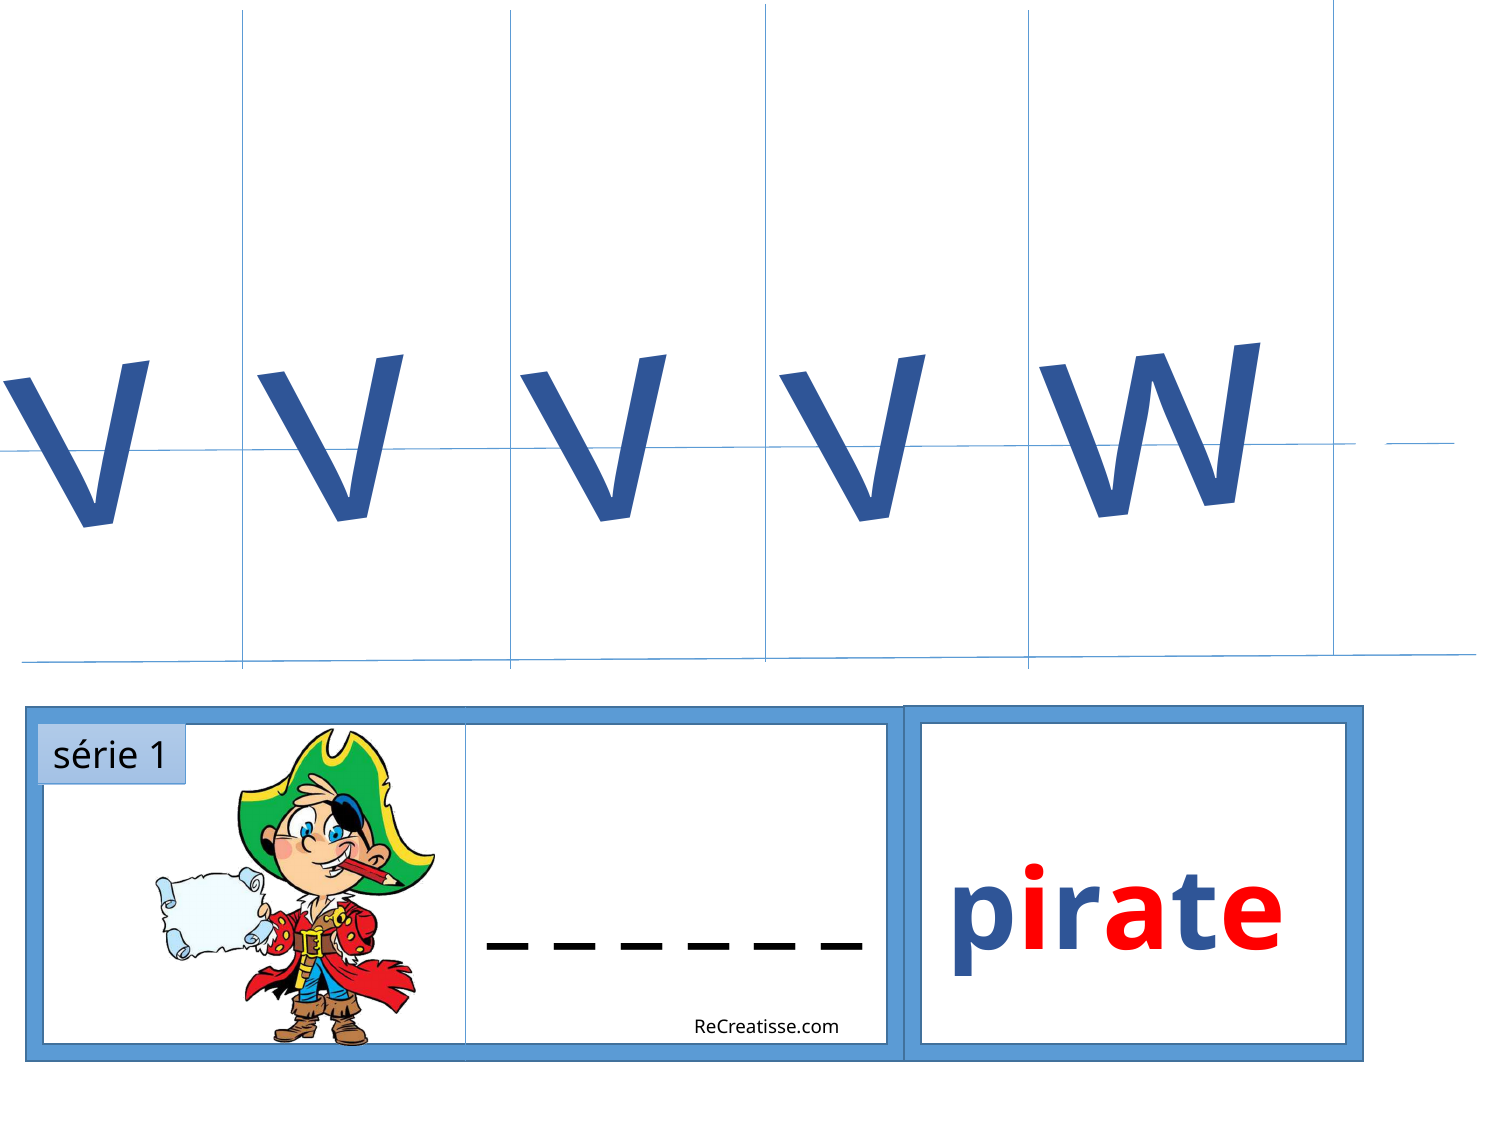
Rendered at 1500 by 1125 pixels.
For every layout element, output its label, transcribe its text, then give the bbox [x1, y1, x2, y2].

picture [155, 728, 435, 1046]
text_box [26, 706, 1364, 1062]
text_box w [1005, 198, 1305, 591]
text_box v [222, 210, 452, 598]
text_box pirate [931, 829, 1301, 979]
text_box ReCreatisse.com [679, 1007, 854, 1045]
text_box v [484, 210, 714, 598]
text_box _ _ _ _ _ _ [472, 827, 879, 962]
text_box v [743, 210, 973, 598]
text_box [1356, 340, 1447, 450]
text_box série 1 [38, 724, 185, 784]
text_box v [0, 217, 197, 604]
